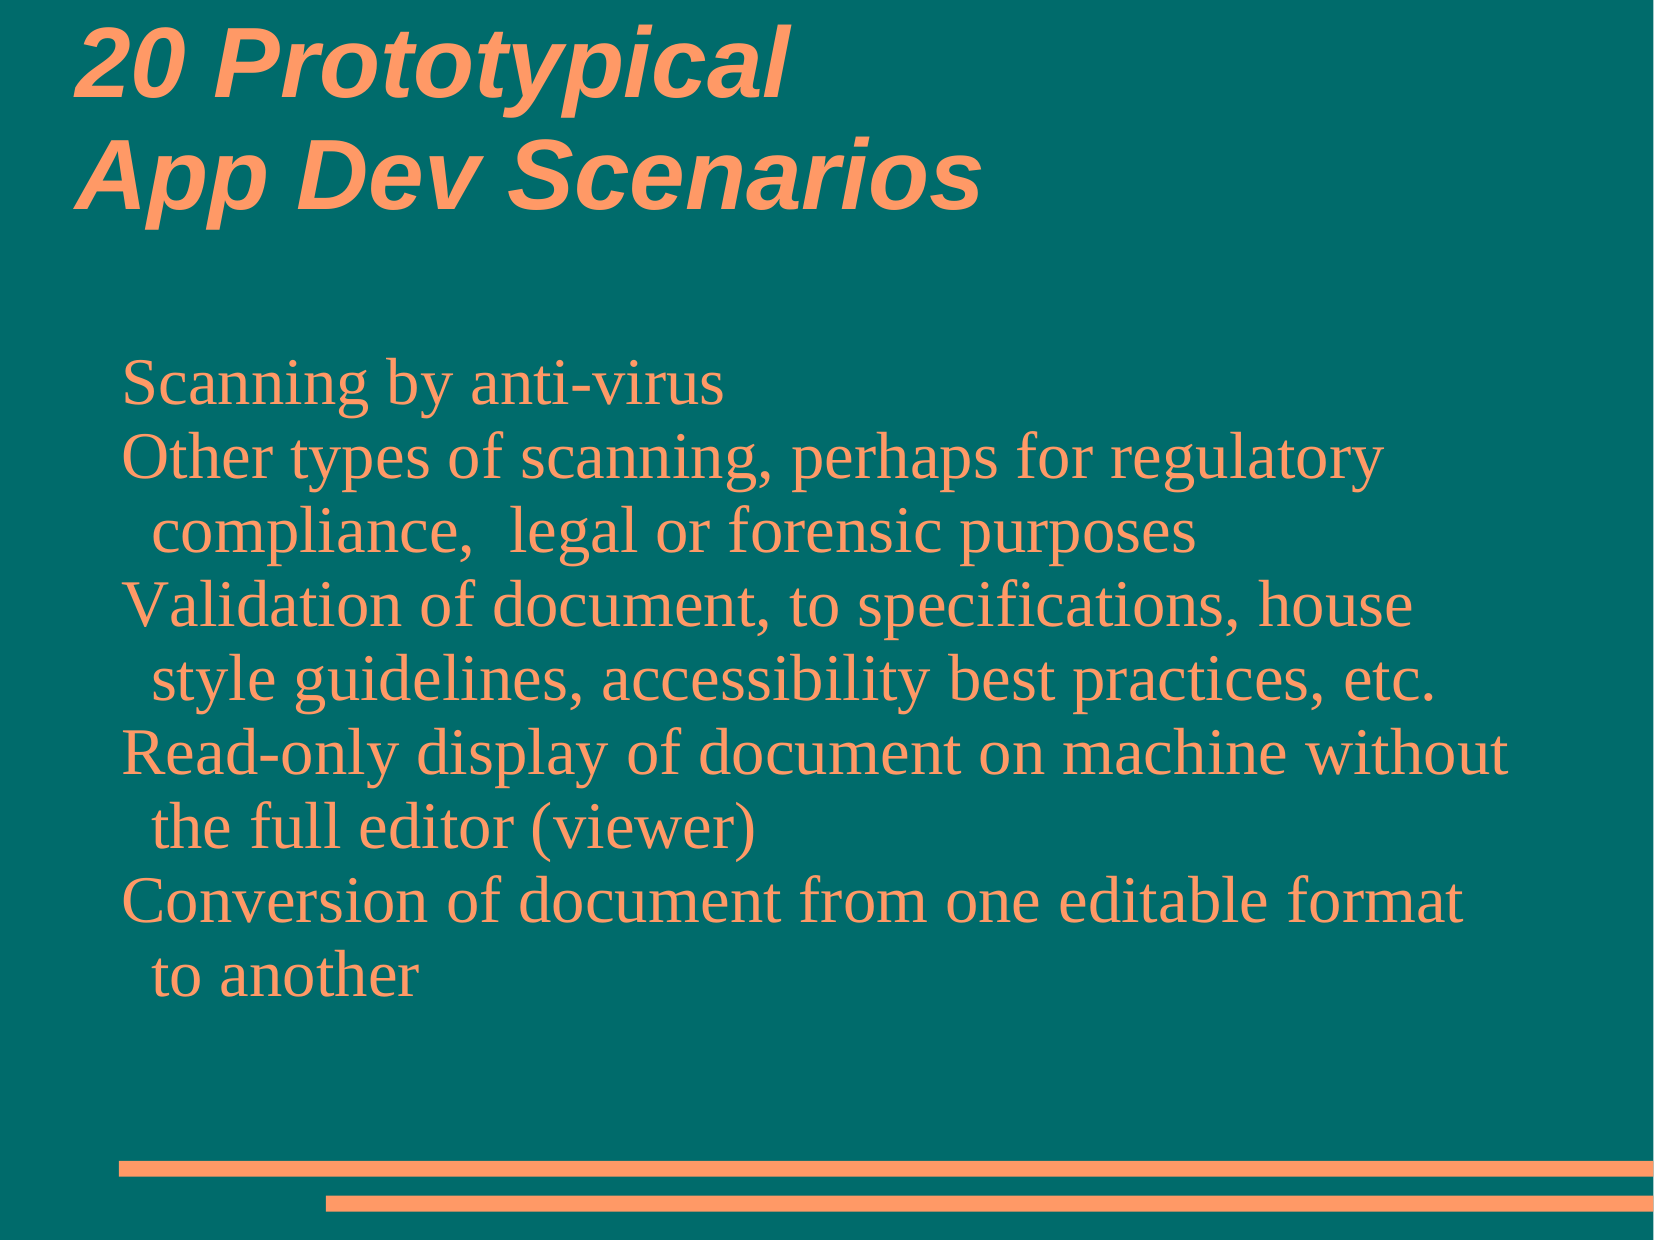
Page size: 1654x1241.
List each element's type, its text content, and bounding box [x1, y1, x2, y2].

list Scanning by anti-virus Other types of scanning, perhaps for regulatory compliance, legal or forensic purposes Validation of document, to specifications, house style guidelines, accessibility best practices, etc. Read-only display of document on machine without the full editor (viewer) Conversion of document from one editable format to another [121, 344, 1534, 1127]
title 20 Prototypical App Dev Scenarios [75, 7, 1576, 231]
